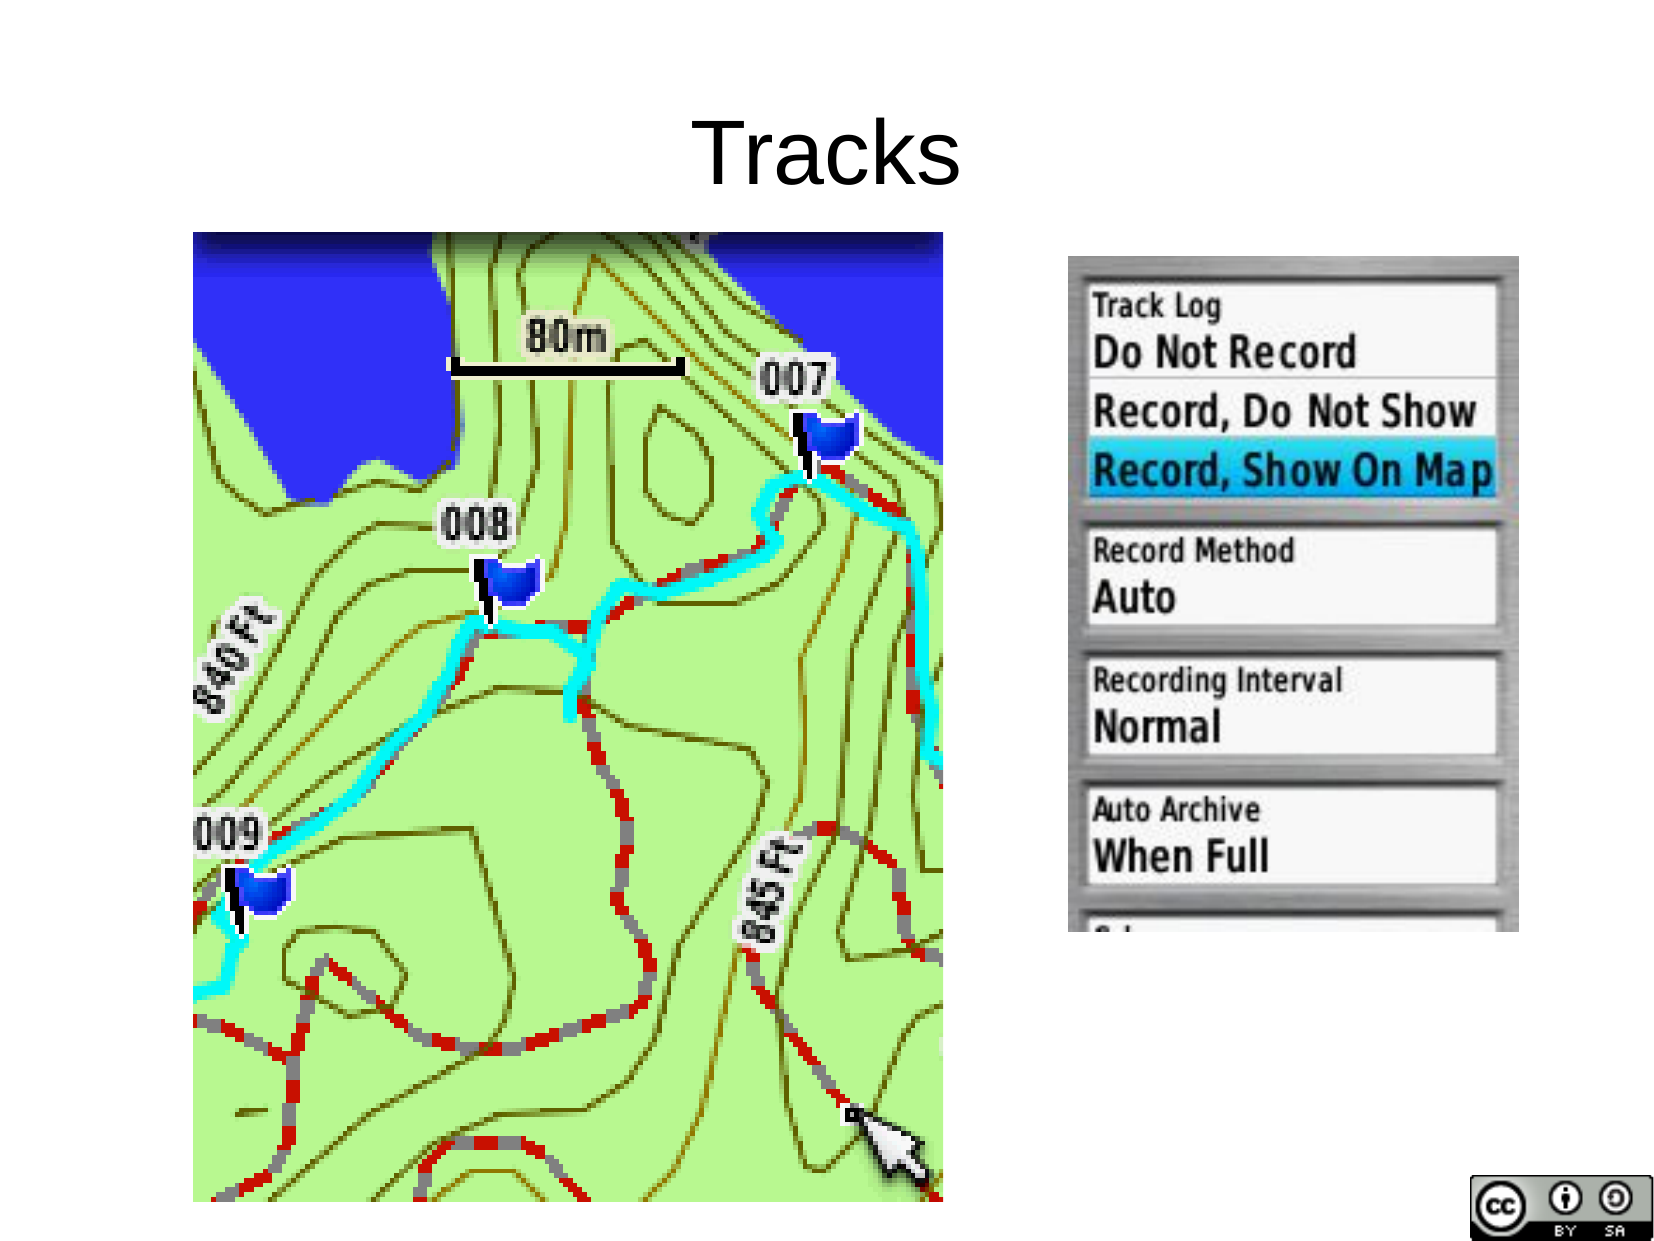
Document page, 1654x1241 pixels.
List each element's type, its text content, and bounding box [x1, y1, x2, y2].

picture [1470, 1175, 1654, 1241]
picture [1068, 256, 1519, 932]
title Tracks [82, 49, 1571, 257]
picture [193, 232, 944, 1202]
